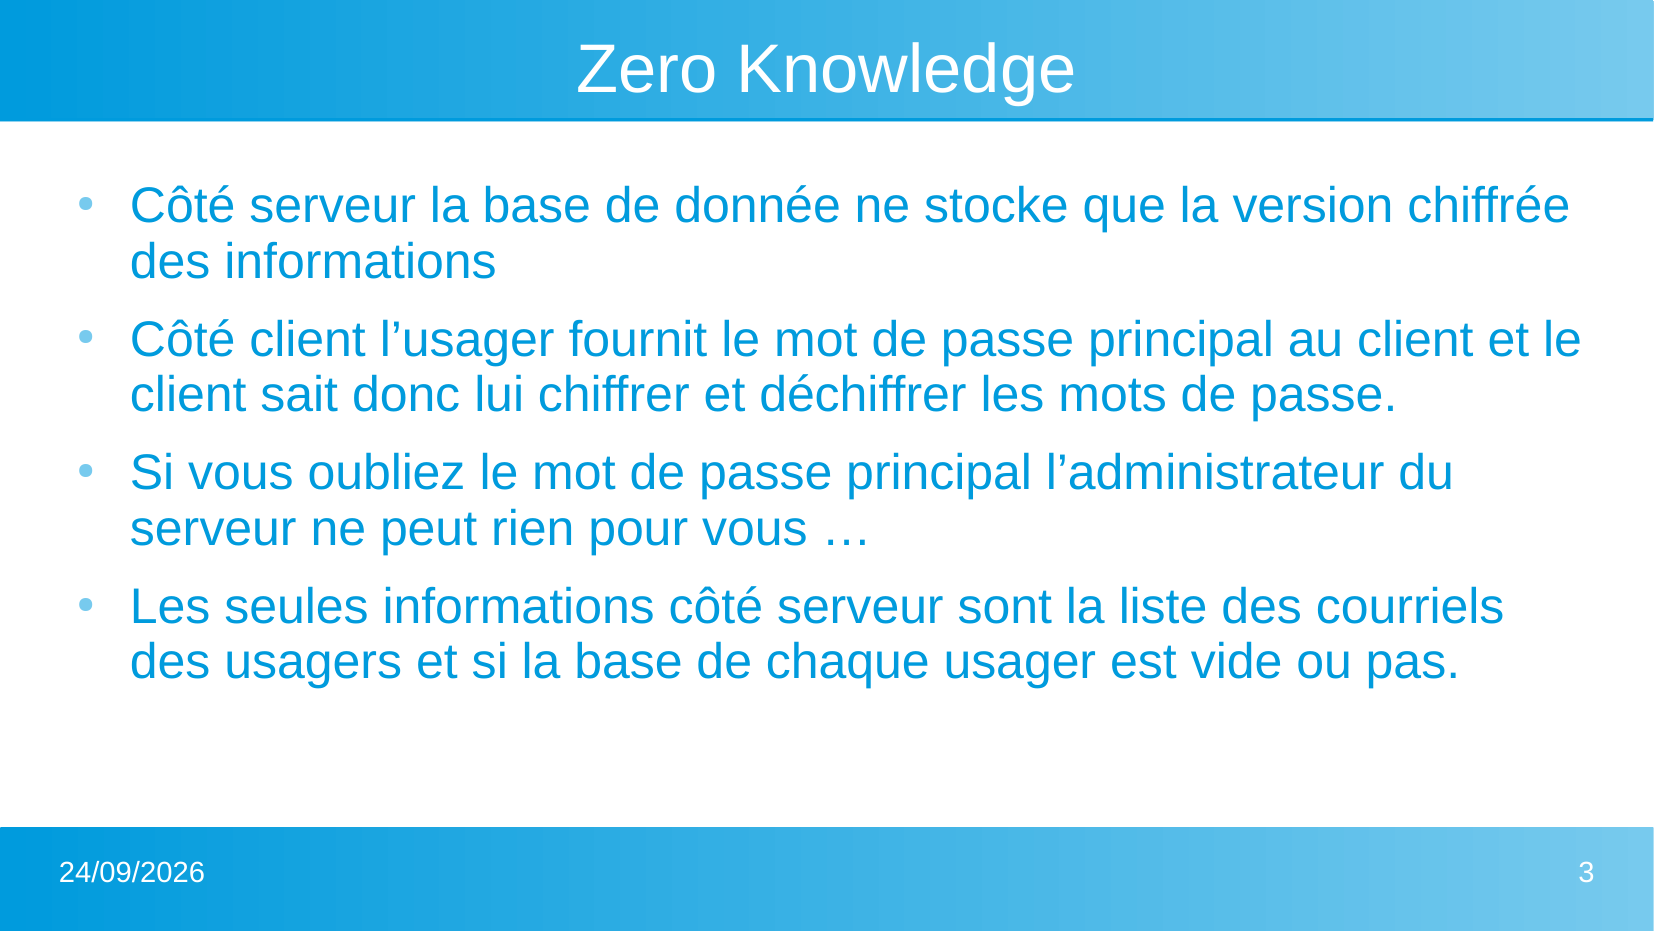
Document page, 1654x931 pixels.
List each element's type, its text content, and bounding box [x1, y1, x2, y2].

list Côté serveur la base de donnée ne stocke que la version chiffrée des informations Côté client l’usager fournit le mot de passe principal au client et le client sait donc lui chiffrer et déchiffrer les mots de passe. Si vous oubliez le mot de passe principal l’administrateur du serveur ne peut rien pour vous … Les seules informations côté serveur sont la liste des courriels des usagers et si la base de chaque usager est vide ou pas. [59, 177, 1595, 768]
title Zero Knowledge [59, 29, 1595, 108]
